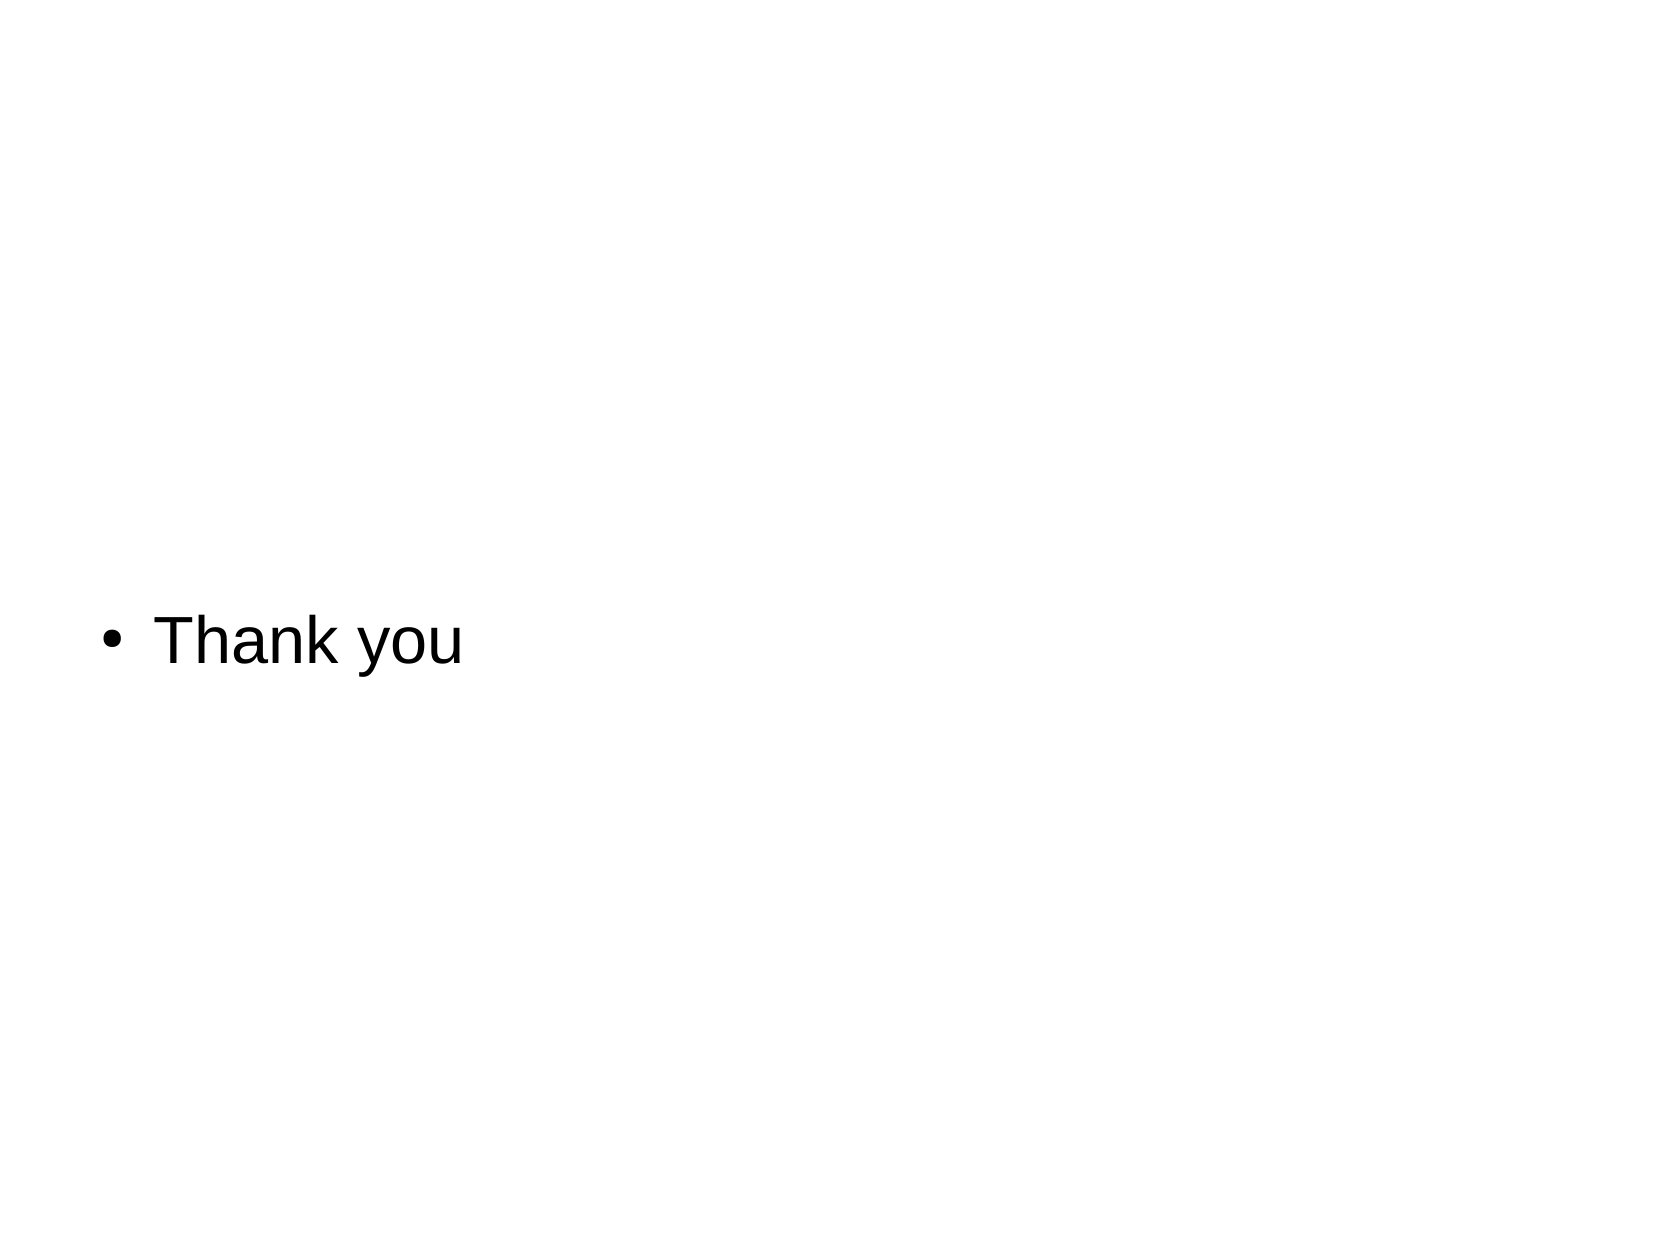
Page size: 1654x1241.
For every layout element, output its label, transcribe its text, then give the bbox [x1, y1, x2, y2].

list Thank you [82, 290, 1571, 1094]
